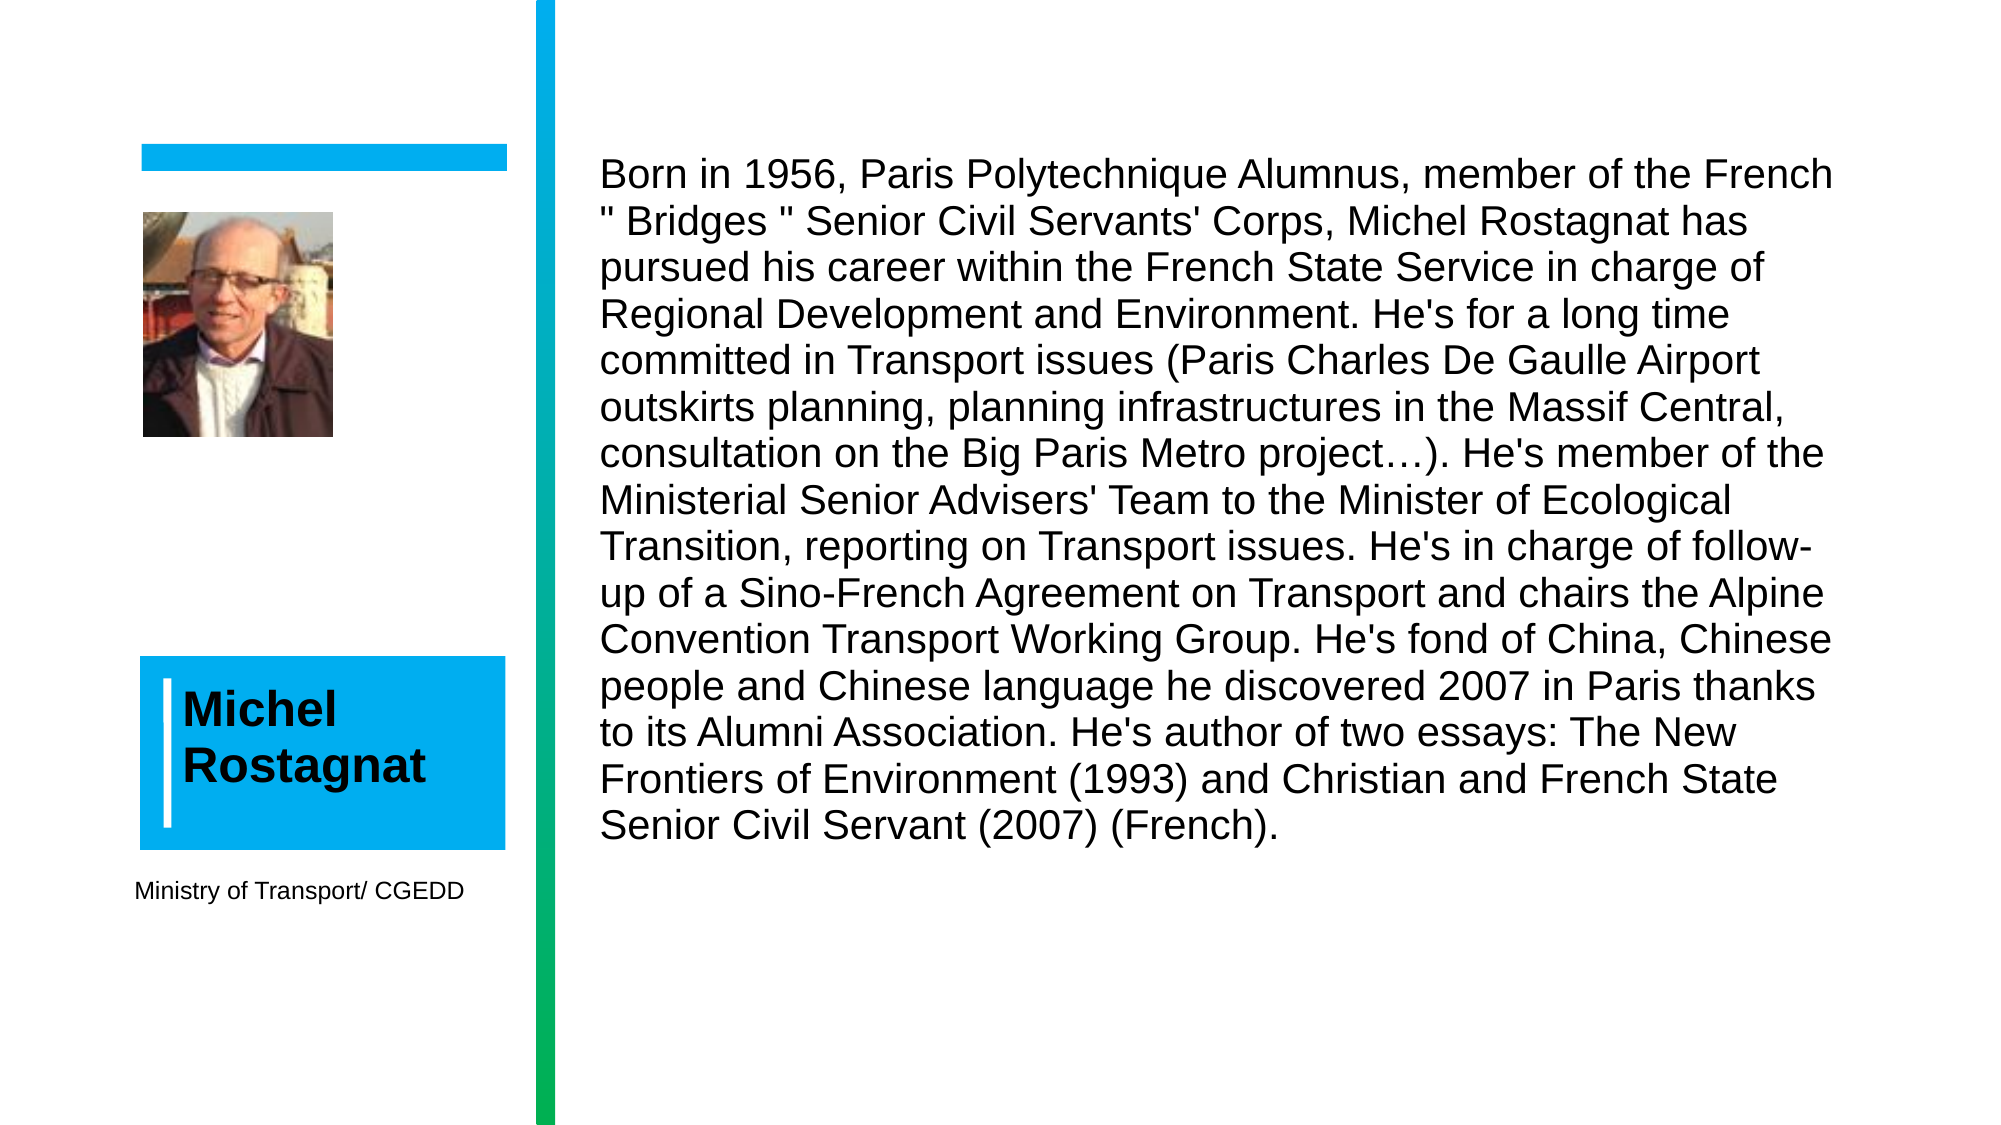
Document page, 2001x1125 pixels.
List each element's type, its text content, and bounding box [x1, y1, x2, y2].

text_box [141, 143, 507, 171]
text_box [140, 656, 506, 850]
text_box [536, 0, 556, 602]
text_box Michel Rostagnat [167, 674, 533, 801]
text_box [536, 913, 556, 1125]
text_box Ministry of Transport/ CGEDD [119, 869, 581, 913]
text_box Born in 1956, Paris Polytechnique Alumnus, member of the French " Bridges " Senior Civil Servants' Corps, Michel Rostagnat has pursued his career within the French State Service in charge of Regional Development and Environment. He's for a long time committed in Transport issues (Paris Charles De Gaulle Airport outskirts planning, planning infrastructures in the Massif Central, consultation on the Big Paris Metro project…). He's member of the Ministerial Senior Advisers' Team to the Minister of Ecological Transition, reporting on Transport issues. He's in charge of follow-up of a Sino-French Agreement on Transport and chairs the Alpine Convention Transport Working Group. He's fond of China, Chinese people and Chinese language he discovered 2007 in Paris thanks to its Alumni Association. He's author of two essays: The New Frontiers of Environment (1993) and Christian and French State Senior Civil Servant (2007) (French). [584, 143, 1870, 856]
picture [143, 212, 333, 438]
text_box [536, 808, 556, 869]
